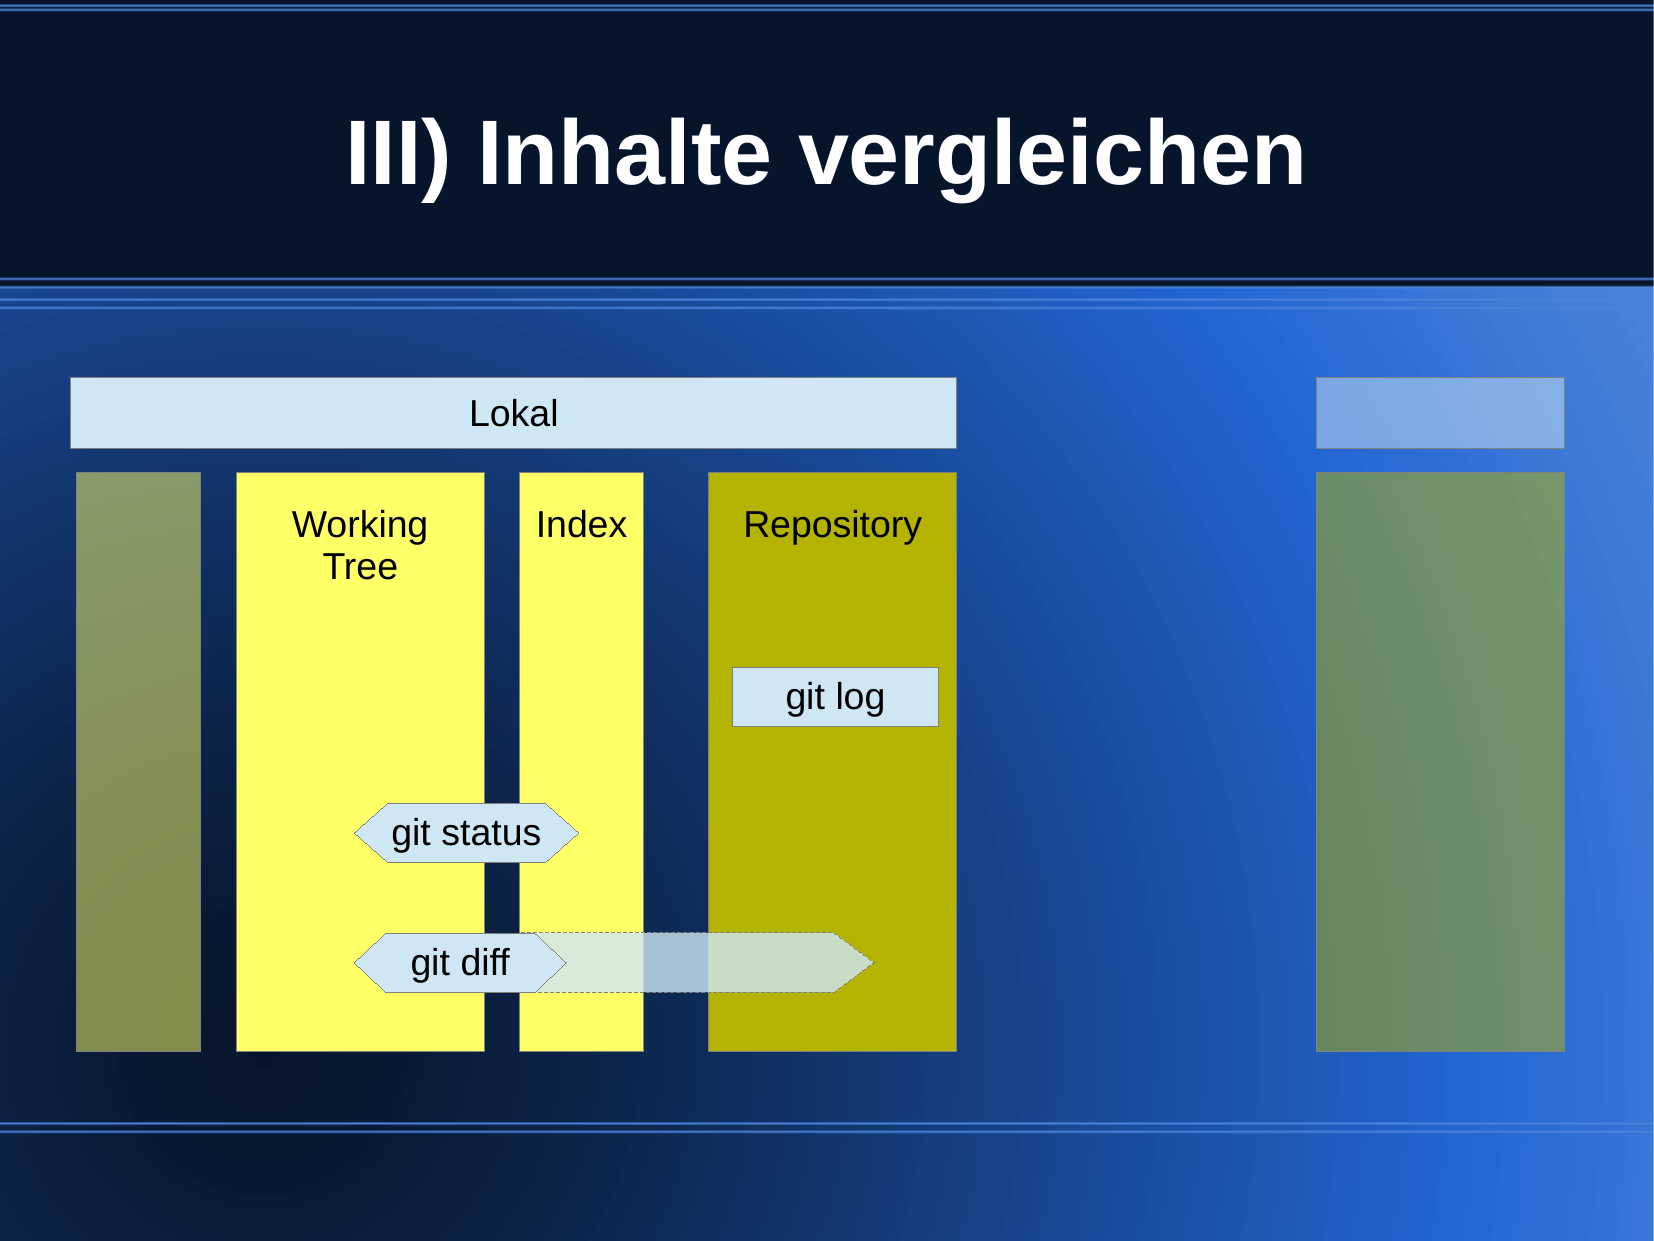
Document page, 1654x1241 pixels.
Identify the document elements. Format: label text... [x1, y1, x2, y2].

text_box Lokal [70, 377, 957, 449]
text_box Index [519, 472, 644, 933]
text_box [1316, 472, 1565, 1052]
text_box Working Tree [236, 472, 485, 1052]
text_box [521, 932, 875, 993]
text_box Index [519, 993, 644, 1052]
text_box git diff [354, 933, 567, 993]
title III) Inhalte vergleichen [82, 49, 1571, 257]
text_box [76, 472, 201, 1052]
text_box [1316, 377, 1565, 449]
text_box git status [354, 803, 579, 863]
picture [0, 0, 1654, 1241]
text_box git log [732, 667, 939, 727]
text_box Repository [708, 472, 957, 1052]
